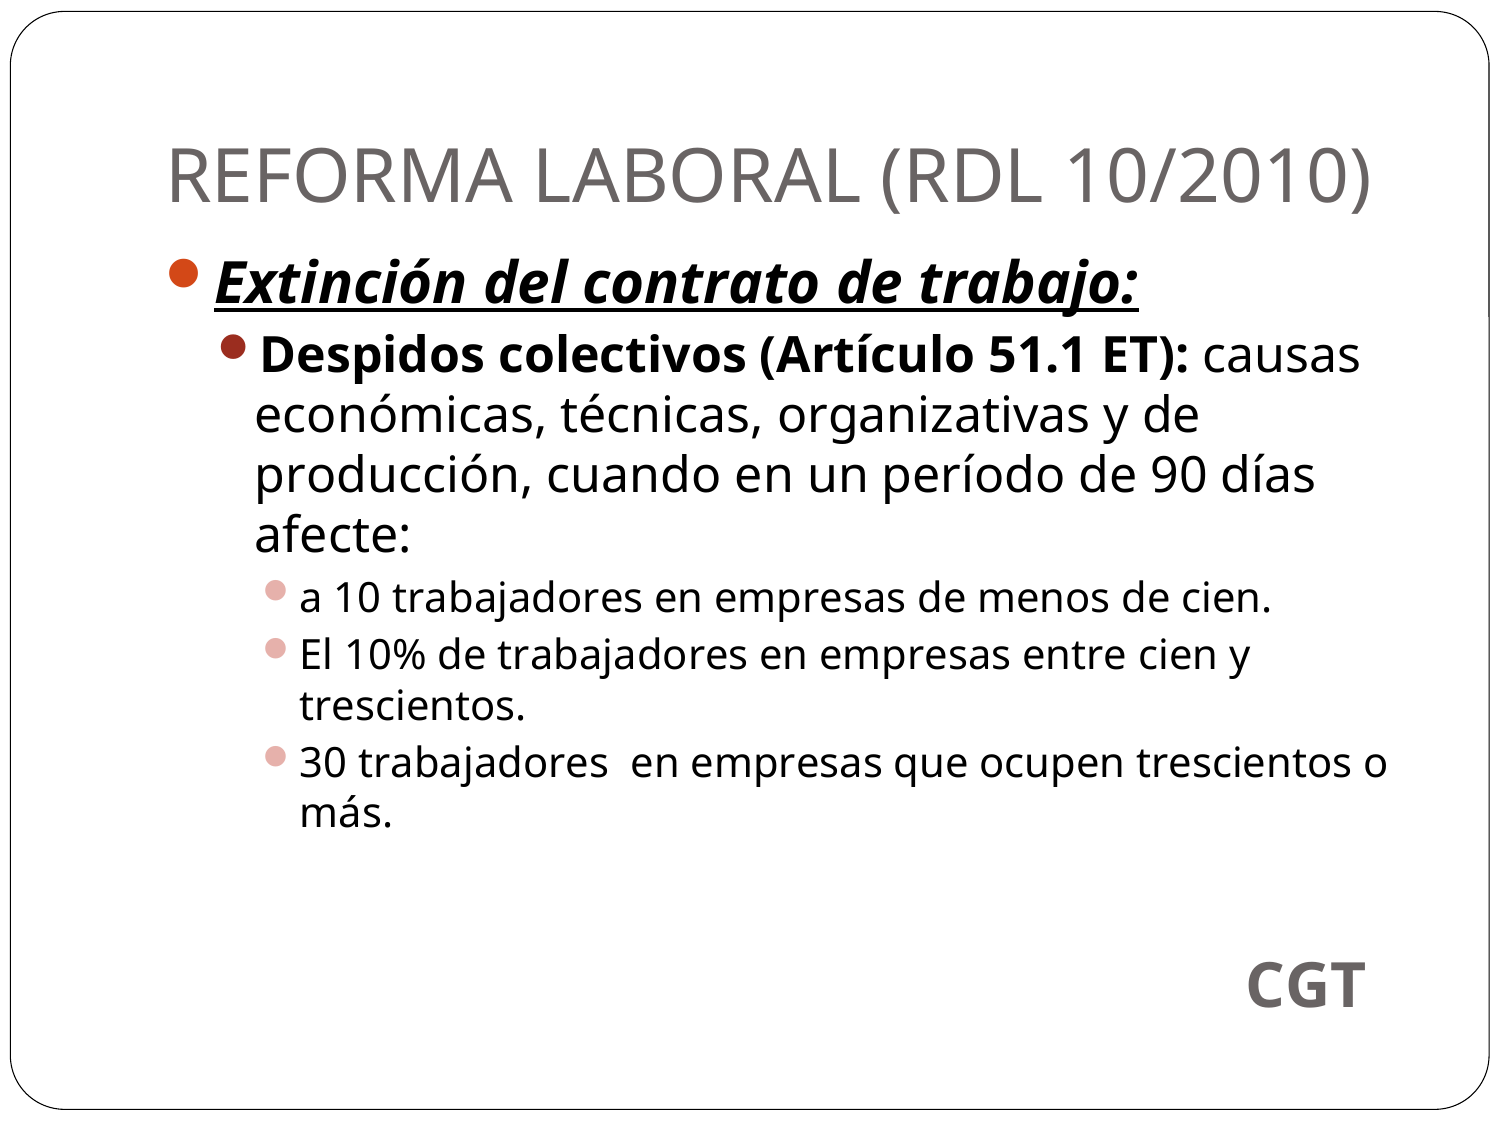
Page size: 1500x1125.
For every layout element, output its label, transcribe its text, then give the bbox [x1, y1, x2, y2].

text_box CGT [1230, 937, 1500, 1028]
list Extinción del contrato de trabajo: Despidos colectivos (Artículo 51.1 ET): causas económicas, técnicas, organizativas y de producción, cuando en un período de 90 días afecte: a 10 trabajadores en empresas de menos de cien. El 10% de trabajadores en empresas entre cien y trescientos. 30 trabajadores en empresas que ocupen trescientos o más. [150, 237, 1426, 988]
title REFORMA LABORAL (RDL 10/2010) [150, 29, 1426, 233]
